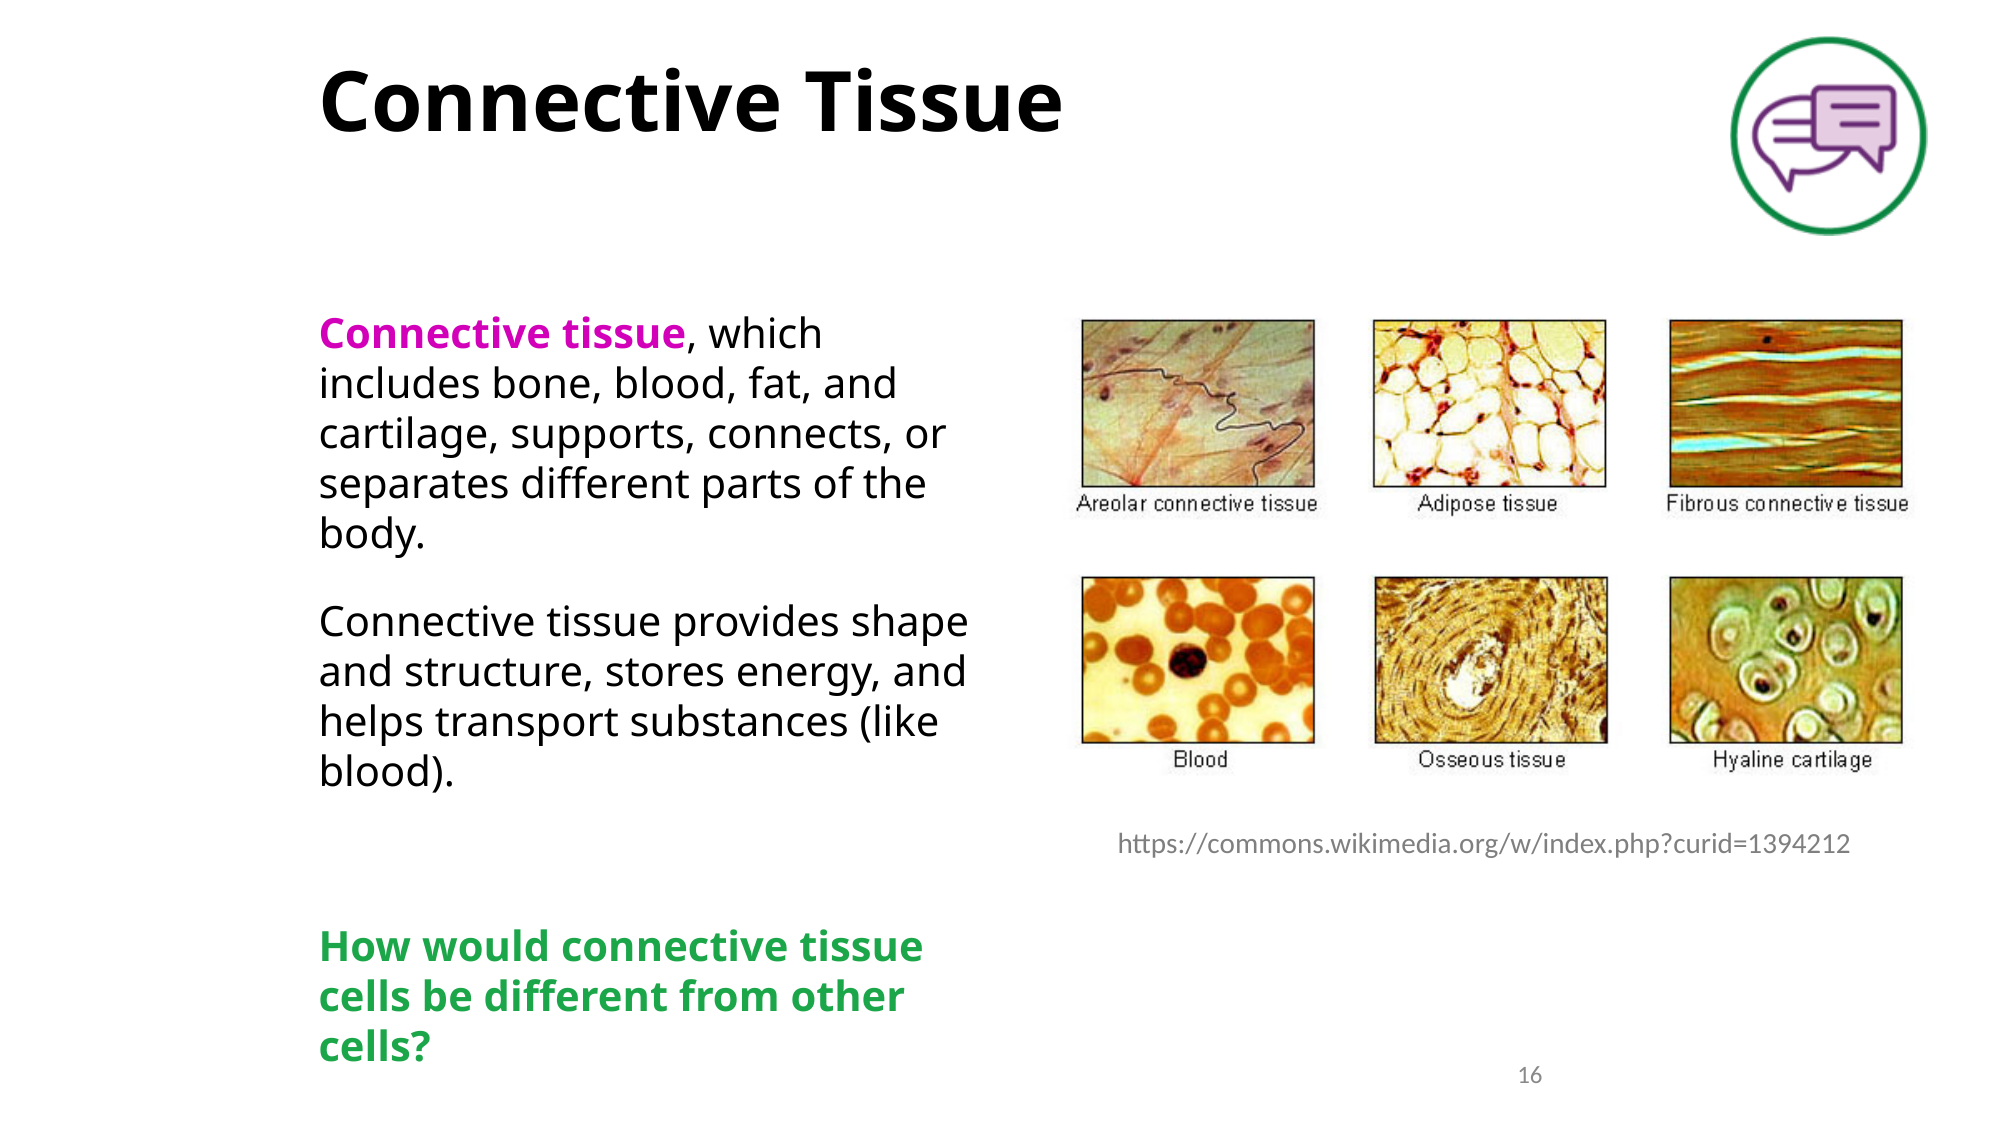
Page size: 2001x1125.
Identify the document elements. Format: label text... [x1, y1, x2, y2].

text_box https://commons.wikimedia.org/w/index.php?curid=1394212 [1041, 817, 1928, 868]
text_box Connective tissue, which includes bone, blood, fat, and cartilage, supports, connects, or separates different parts of the body. Connective tissue provides shape and structure, stores energy, and helps transport substances (like blood). How would connective tissue cells be different from other cells? [303, 299, 1000, 1017]
picture [1062, 305, 1928, 523]
text_box Connective Tissue [303, 22, 1697, 187]
slide_number 16 [1502, 1043, 1948, 1104]
picture [1730, 36, 1928, 236]
picture [1062, 562, 1928, 779]
